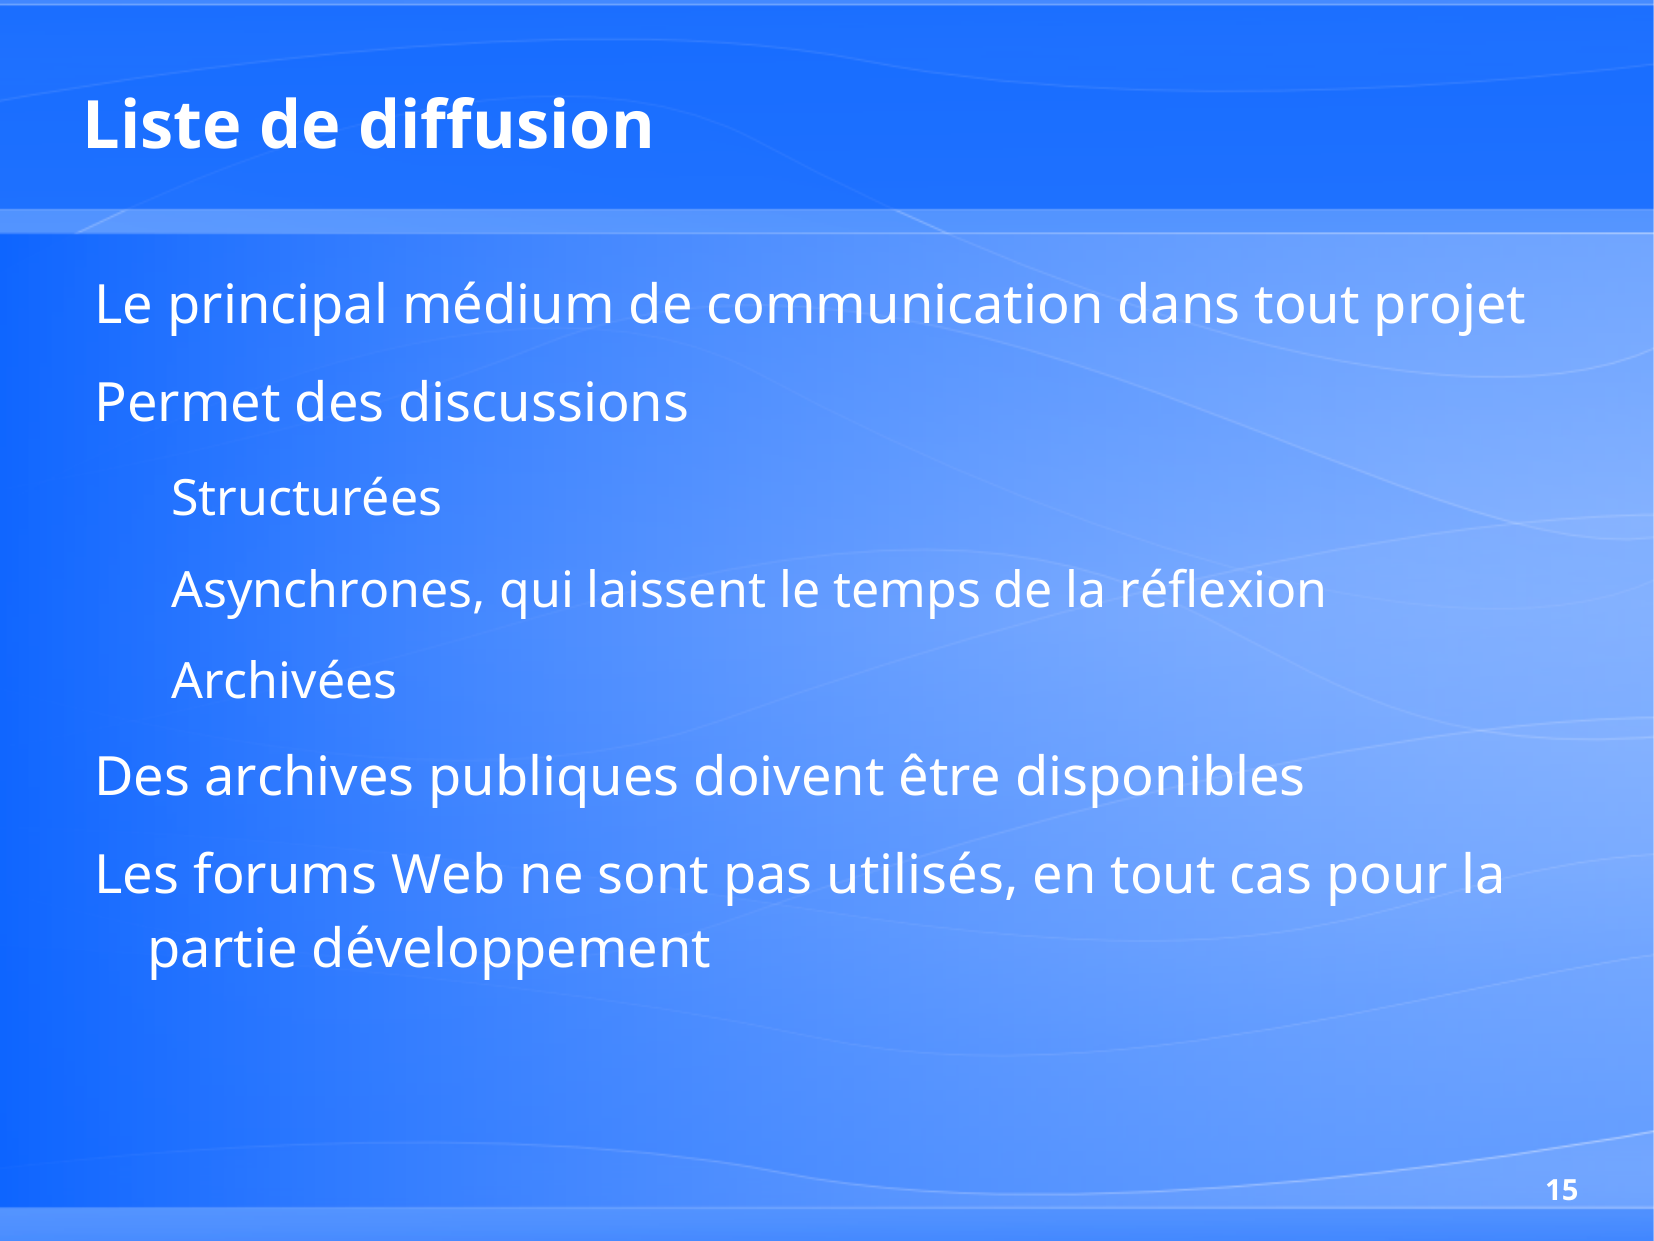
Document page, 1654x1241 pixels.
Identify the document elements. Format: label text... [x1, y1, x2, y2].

list Le principal médium de communication dans tout projet Permet des discussions Structurées Asynchrones, qui laissent le temps de la réflexion Archivées Des archives publiques doivent être disponibles Les forums Web ne sont pas utilisés, en tout cas pour la partie développement [76, 265, 1565, 1083]
picture [0, 0, 1654, 1241]
title Liste de diffusion [23, 15, 1625, 229]
